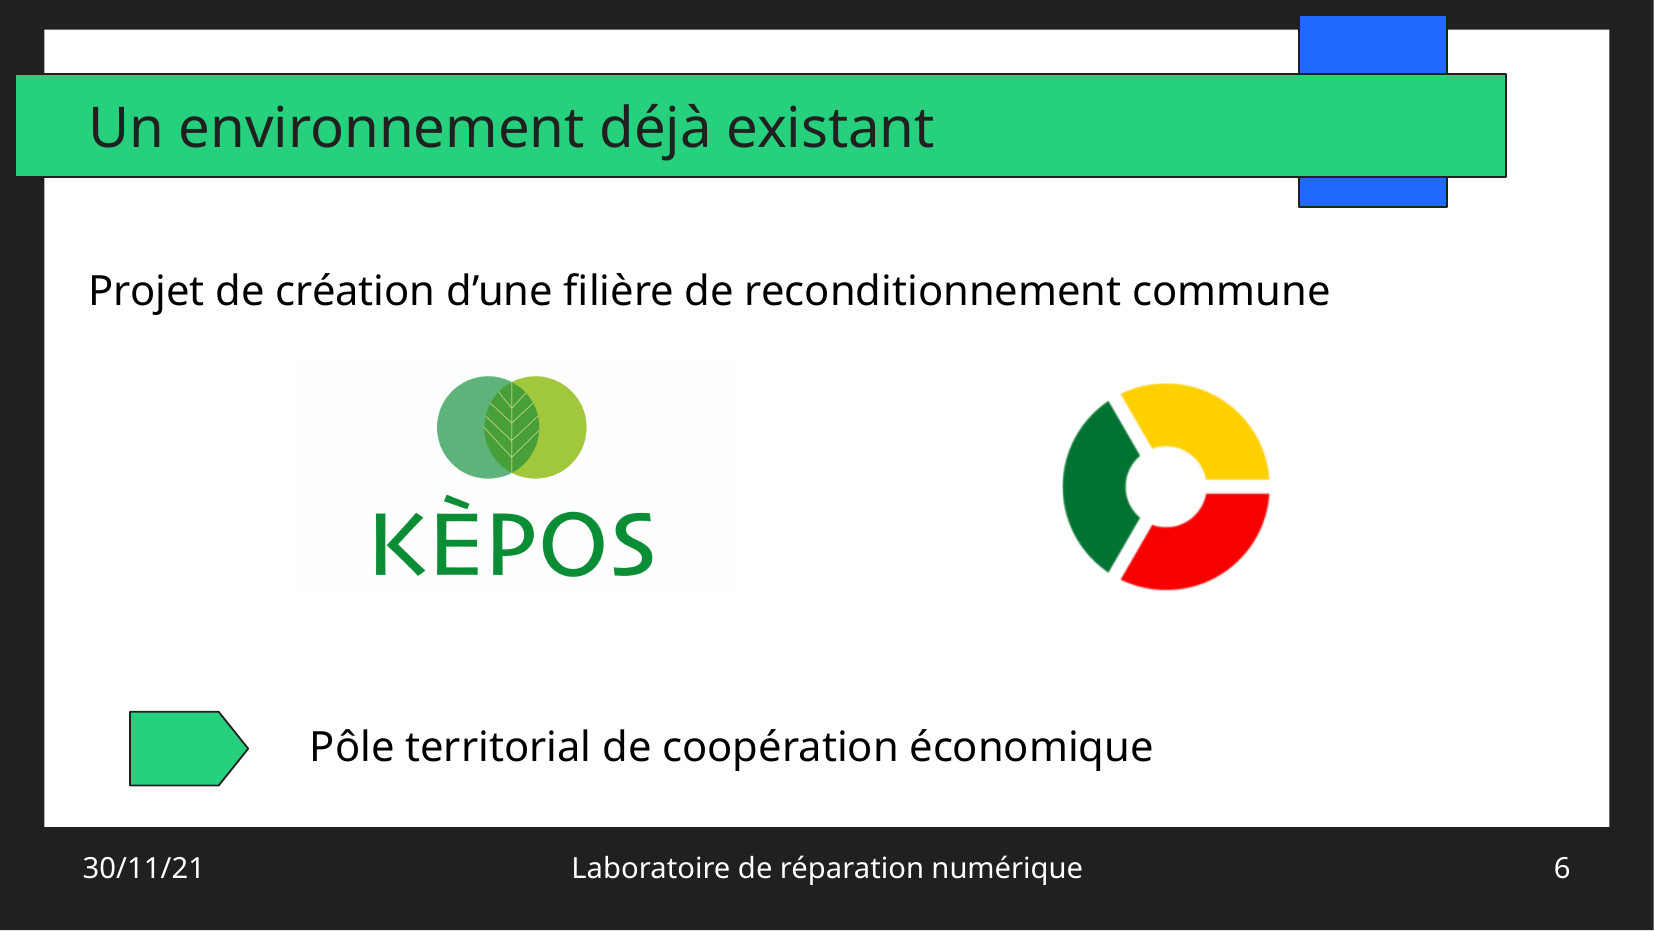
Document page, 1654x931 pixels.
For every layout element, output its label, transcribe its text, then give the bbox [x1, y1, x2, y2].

title Un environnement déjà existant [88, 73, 1506, 178]
text_box [130, 711, 249, 786]
picture [295, 362, 733, 591]
picture [1062, 383, 1270, 591]
subtitle Projet de création d’une filière de reconditionnement commune Pôle territorial de coopération économique [88, 221, 1565, 813]
